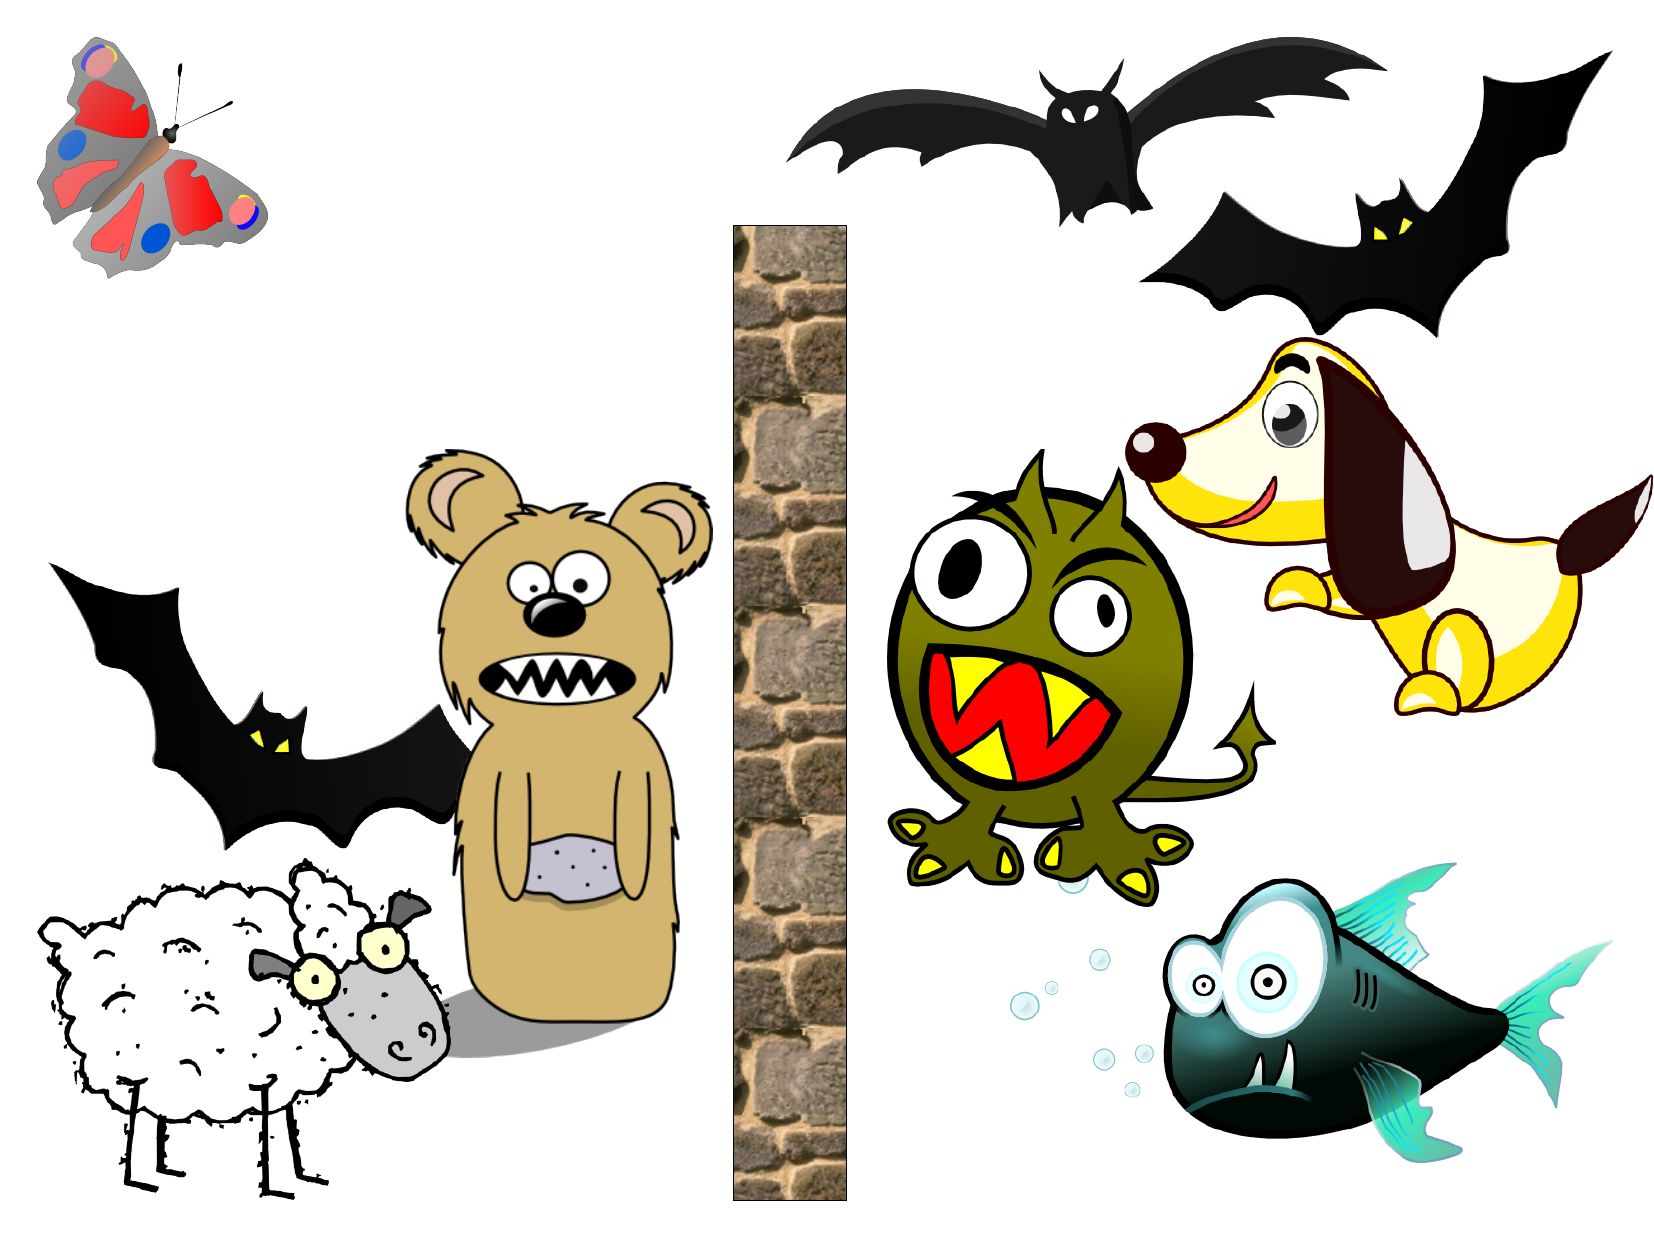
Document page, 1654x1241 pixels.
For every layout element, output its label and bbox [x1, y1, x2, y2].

picture [37, 449, 713, 1201]
text_box [733, 225, 847, 1201]
picture [37, 37, 268, 279]
picture [786, 37, 1653, 1163]
